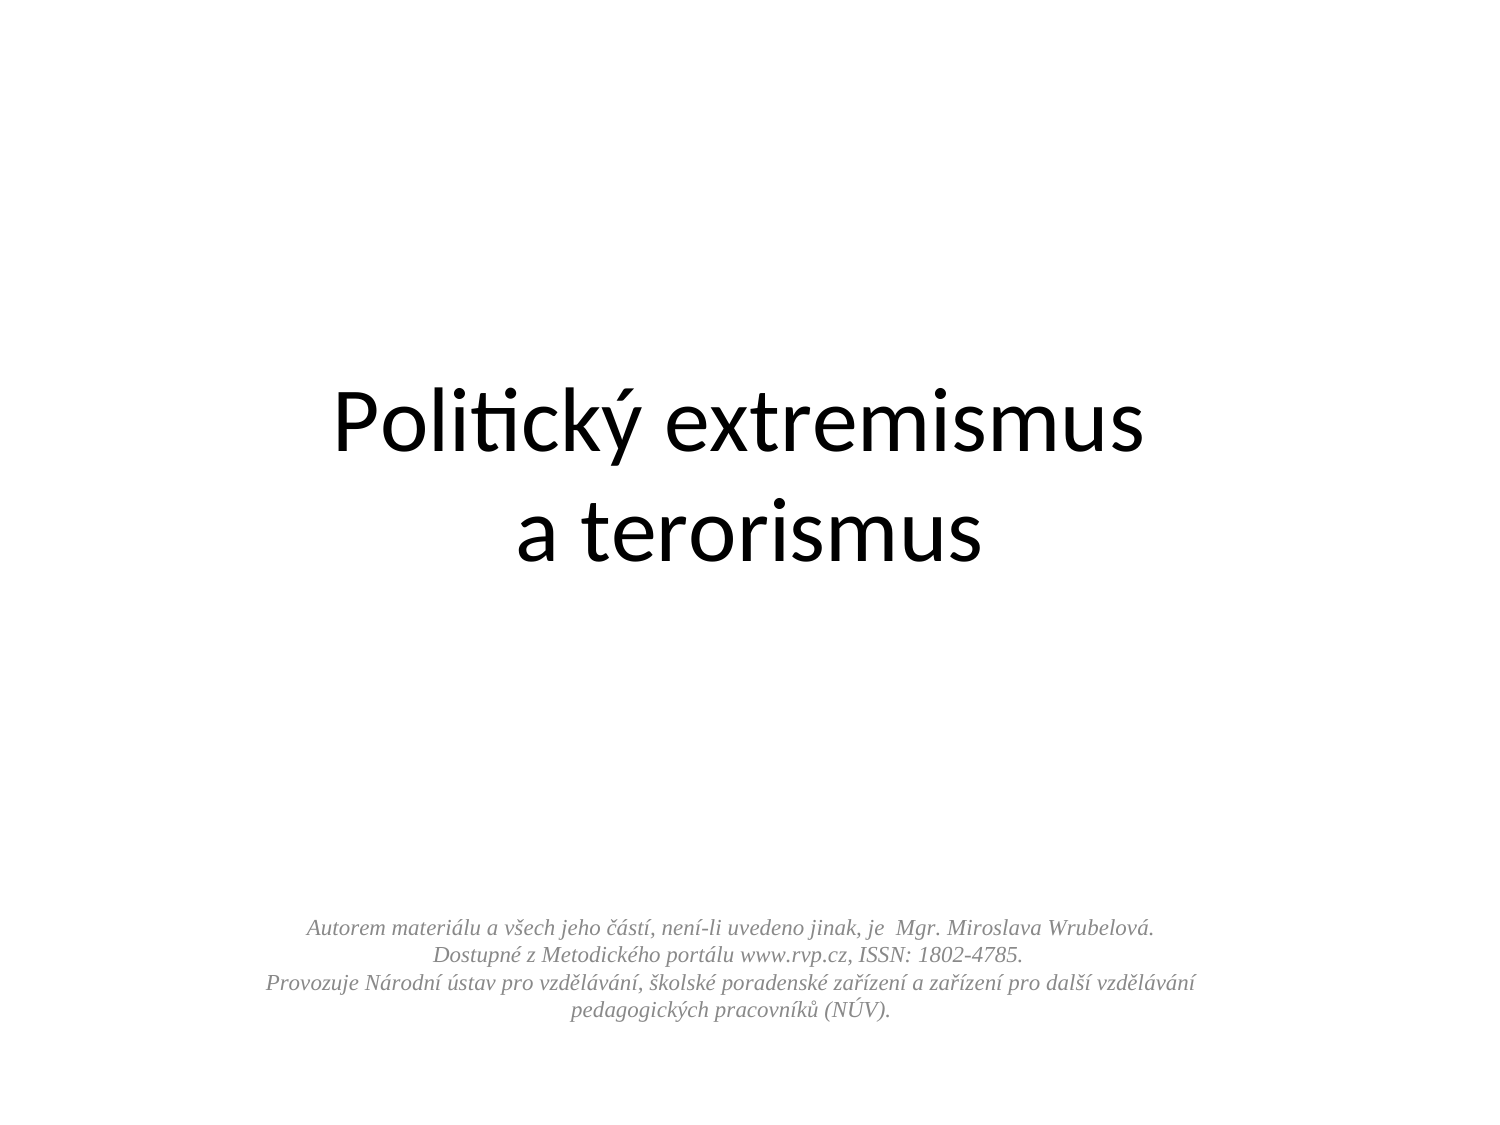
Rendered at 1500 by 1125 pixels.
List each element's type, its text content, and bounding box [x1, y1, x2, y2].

text_box Autorem materiálu a všech jeho částí, není-li uvedeno jinak, je Mgr. Miroslava Wrubelová. Dostupné z Metodického portálu www.rvp.cz, ISSN: 1802-4785. Provozuje Národní ústav pro vzdělávání, školské poradenské zařízení a zařízení pro další vzdělávání pedagogických pracovníků (NÚV). [206, 904, 1257, 1105]
title Politický extremismus a terorismus [112, 349, 1388, 591]
